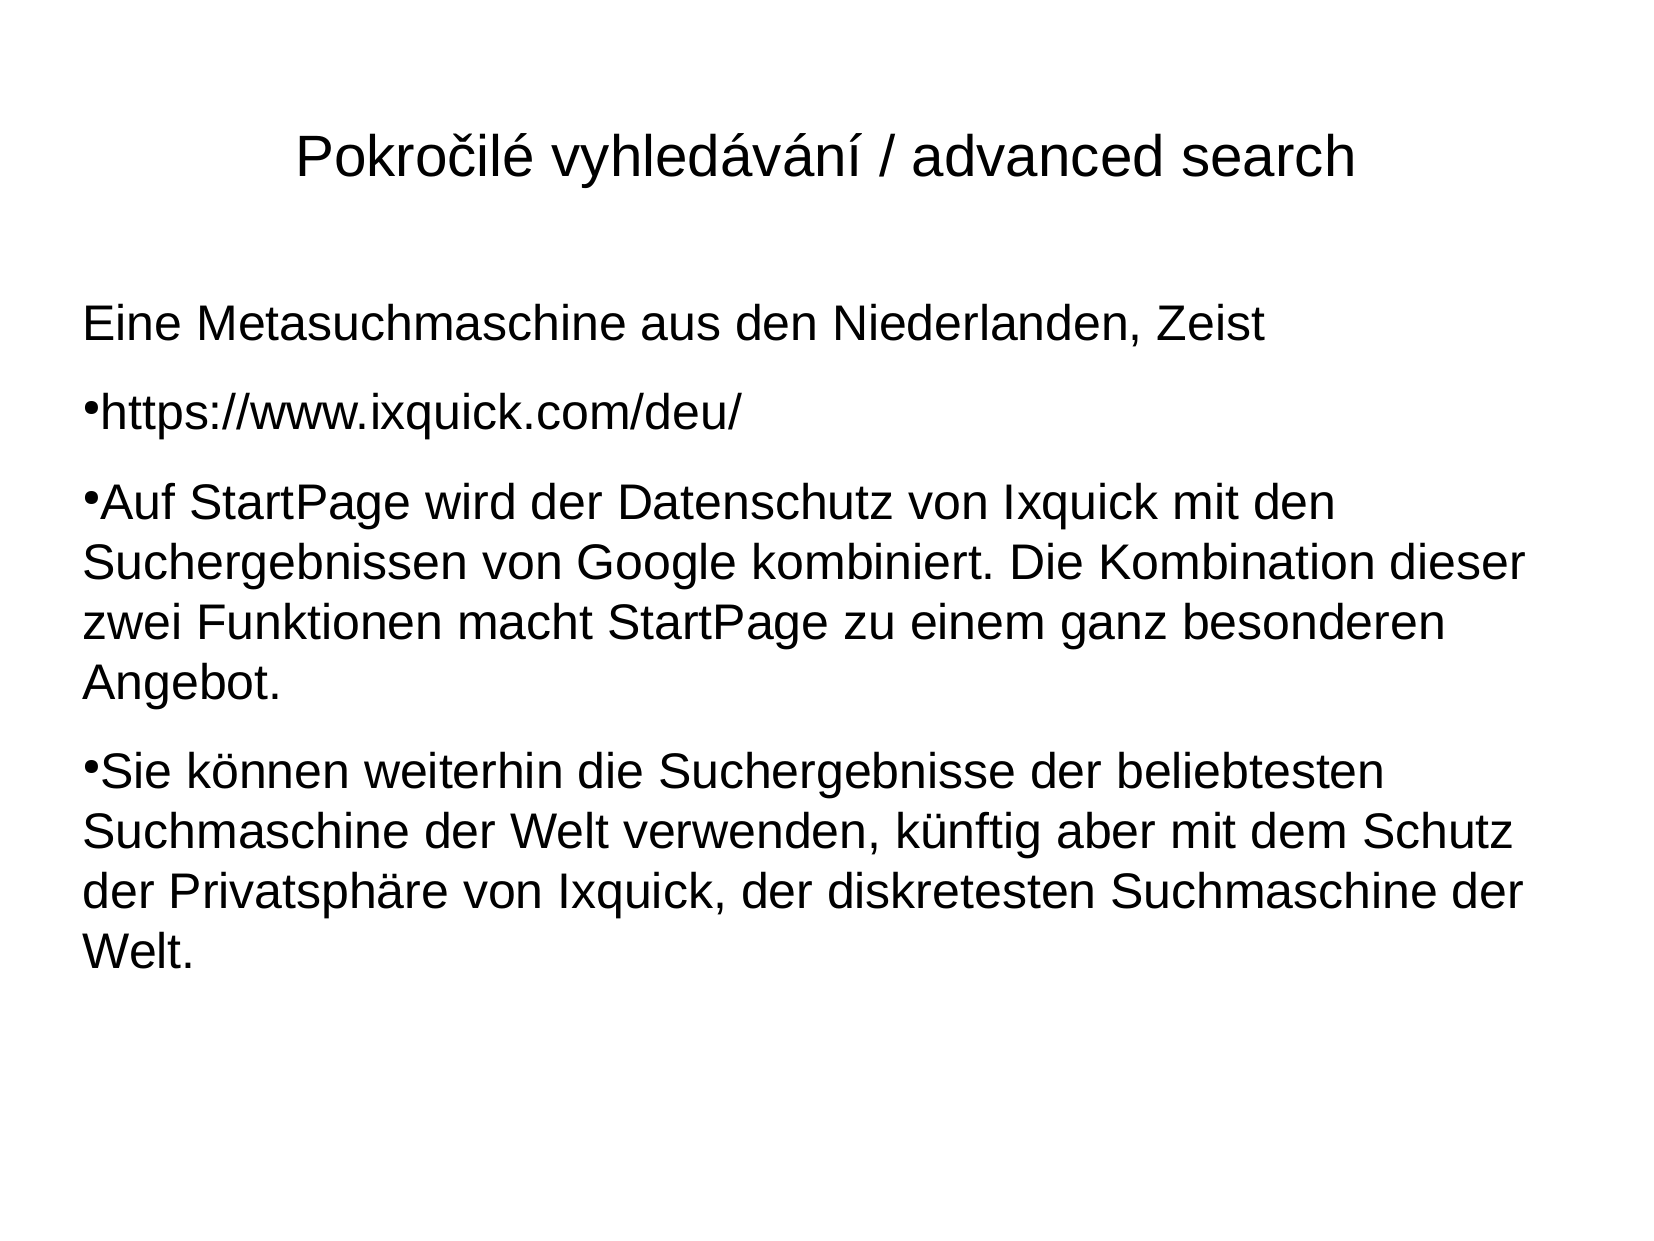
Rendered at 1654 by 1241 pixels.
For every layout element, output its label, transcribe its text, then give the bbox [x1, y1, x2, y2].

title Pokročilé vyhledávání / advanced search [82, 49, 1571, 257]
list Eine Metasuchmaschine aus den Niederlanden, Zeist https://www.ixquick.com/deu/ Auf StartPage wird der Datenschutz von Ixquick mit den Suchergebnissen von Google kombiniert. Die Kombination dieser zwei Funktionen macht StartPage zu einem ganz besonderen Angebot. Sie können weiterhin die Suchergebnisse der beliebtesten Suchmaschine der Welt verwenden, künftig aber mit dem Schutz der Privatsphäre von Ixquick, der diskretesten Suchmaschine der Welt. [82, 290, 1571, 1010]
